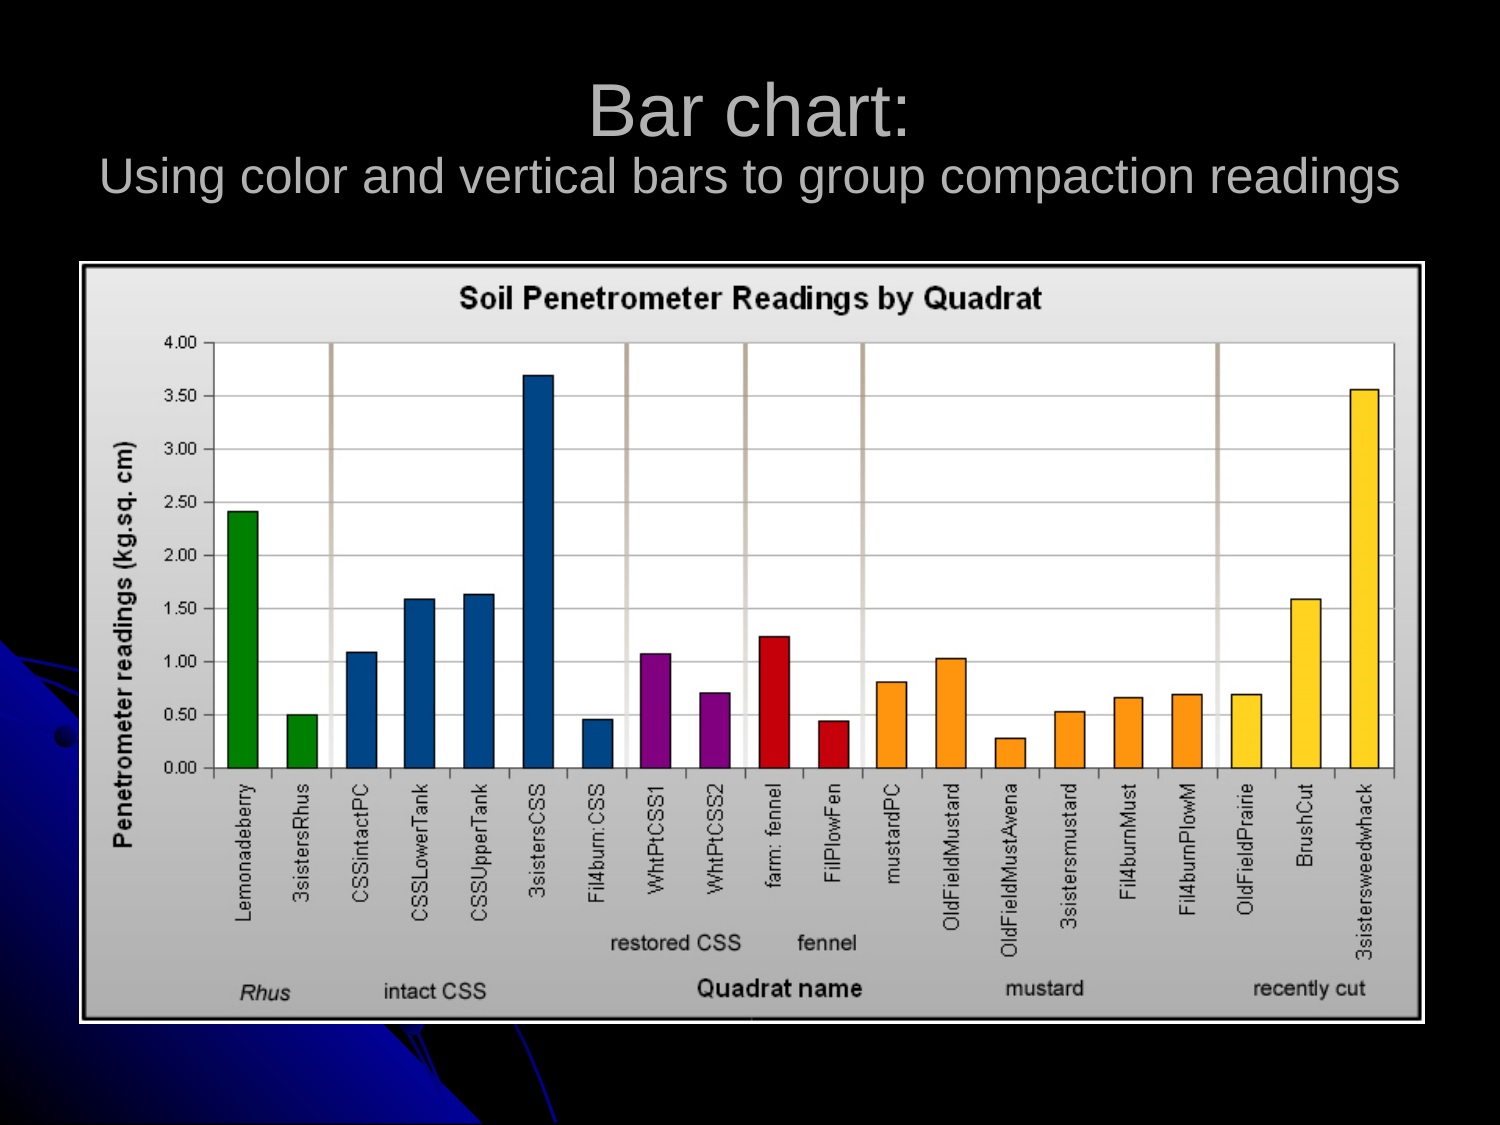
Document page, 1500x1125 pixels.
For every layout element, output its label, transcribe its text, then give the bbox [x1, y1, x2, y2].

picture [79, 261, 1425, 1024]
title Bar chart: Using color and vertical bars to group compaction readings [75, 45, 1426, 233]
